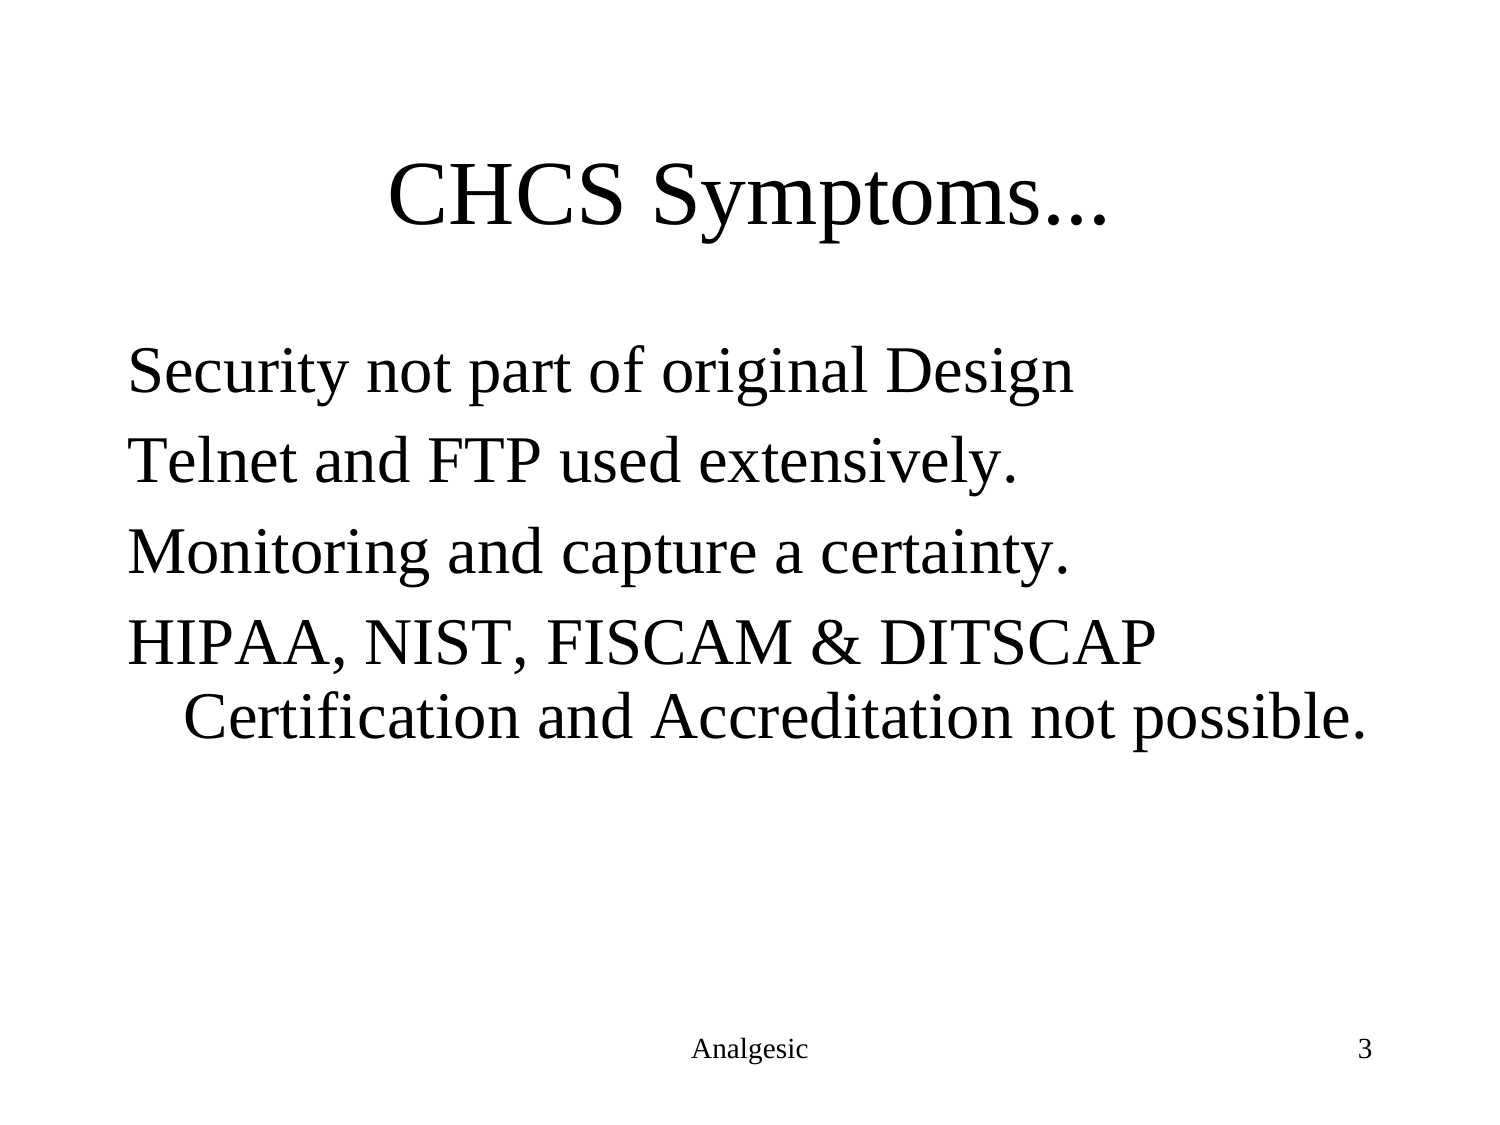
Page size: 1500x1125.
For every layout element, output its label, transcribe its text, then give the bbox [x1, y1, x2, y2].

title CHCS Symptoms... [112, 99, 1388, 288]
list Security not part of original Design Telnet and FTP used extensively. Monitoring and capture a certainty. HIPAA, NIST, FISCAM & DITSCAP Certification and Accreditation not possible. [112, 324, 1388, 1001]
